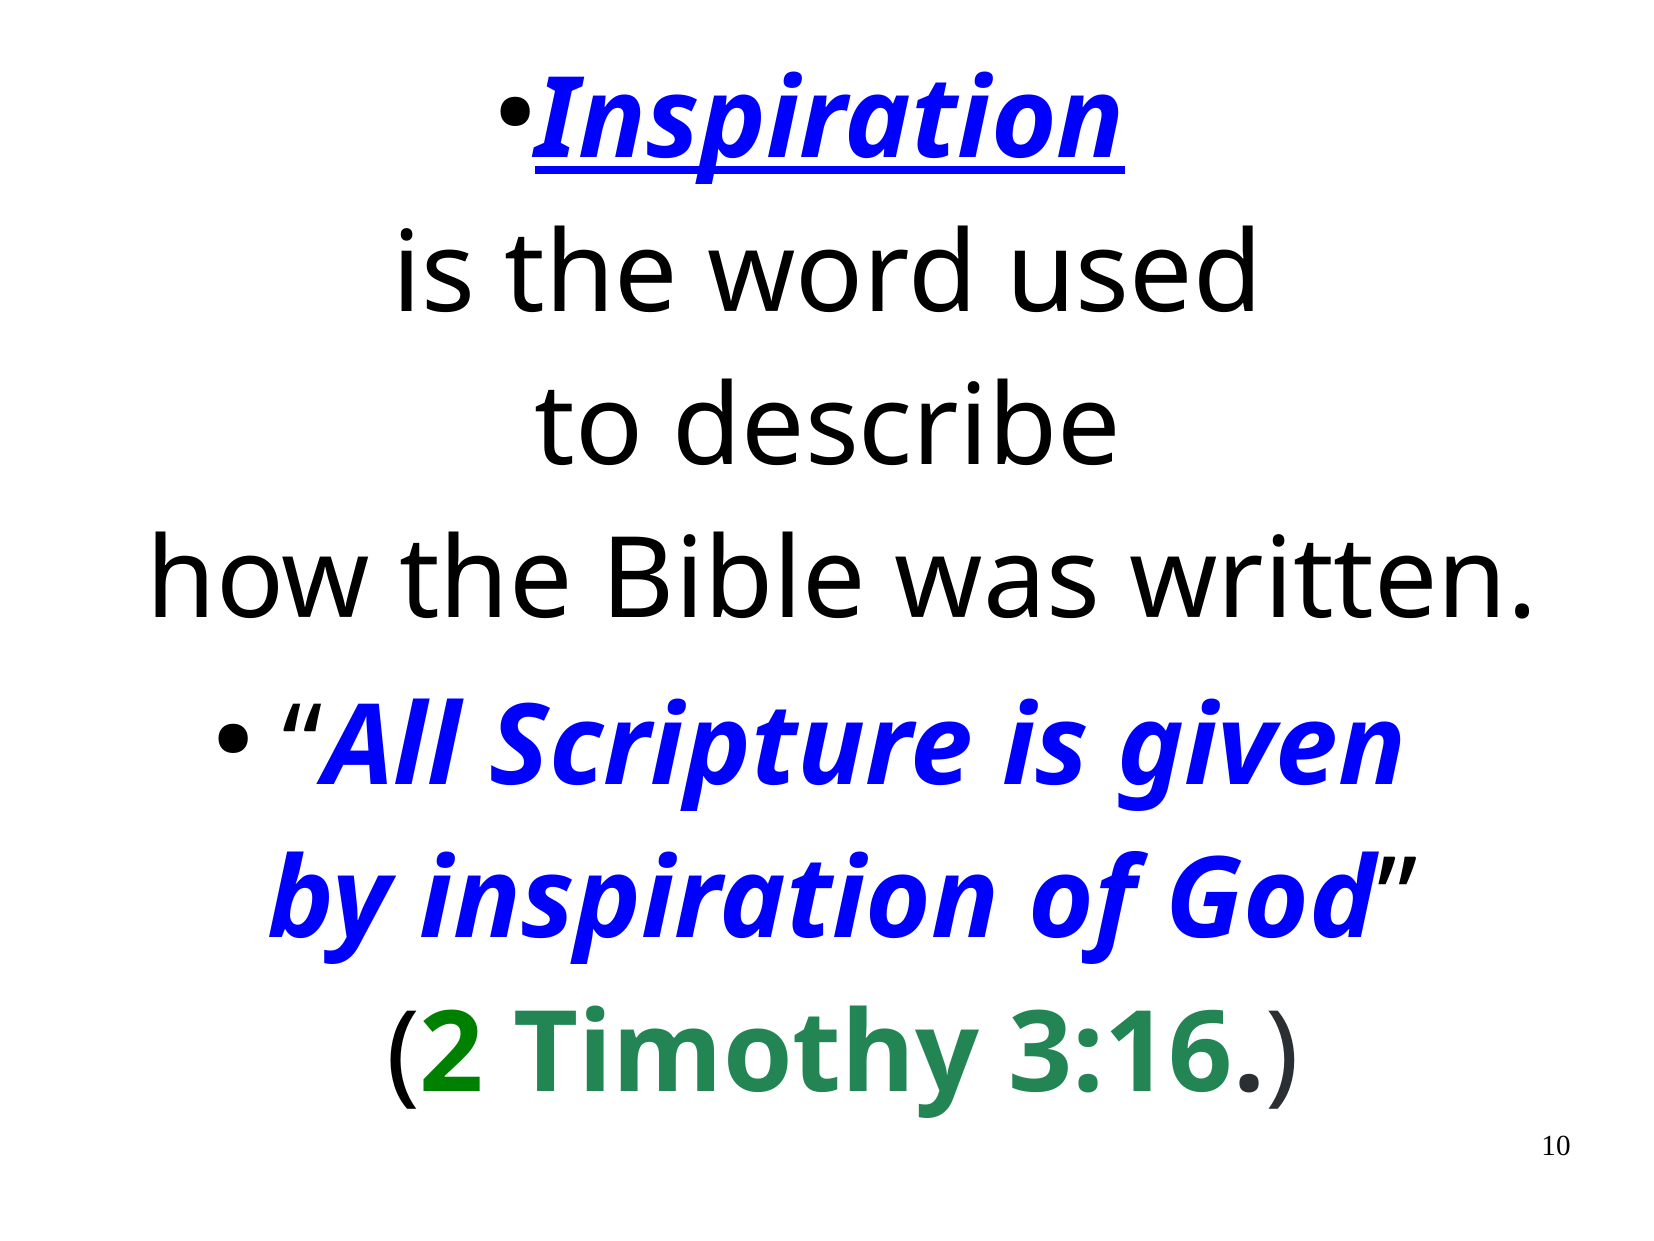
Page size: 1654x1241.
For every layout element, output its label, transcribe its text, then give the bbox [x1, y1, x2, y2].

list Inspiration is the word used to describe how the Bible was written. “All Scripture is given by inspiration of God” (2 Timothy 3:16.) [37, 37, 1613, 1201]
